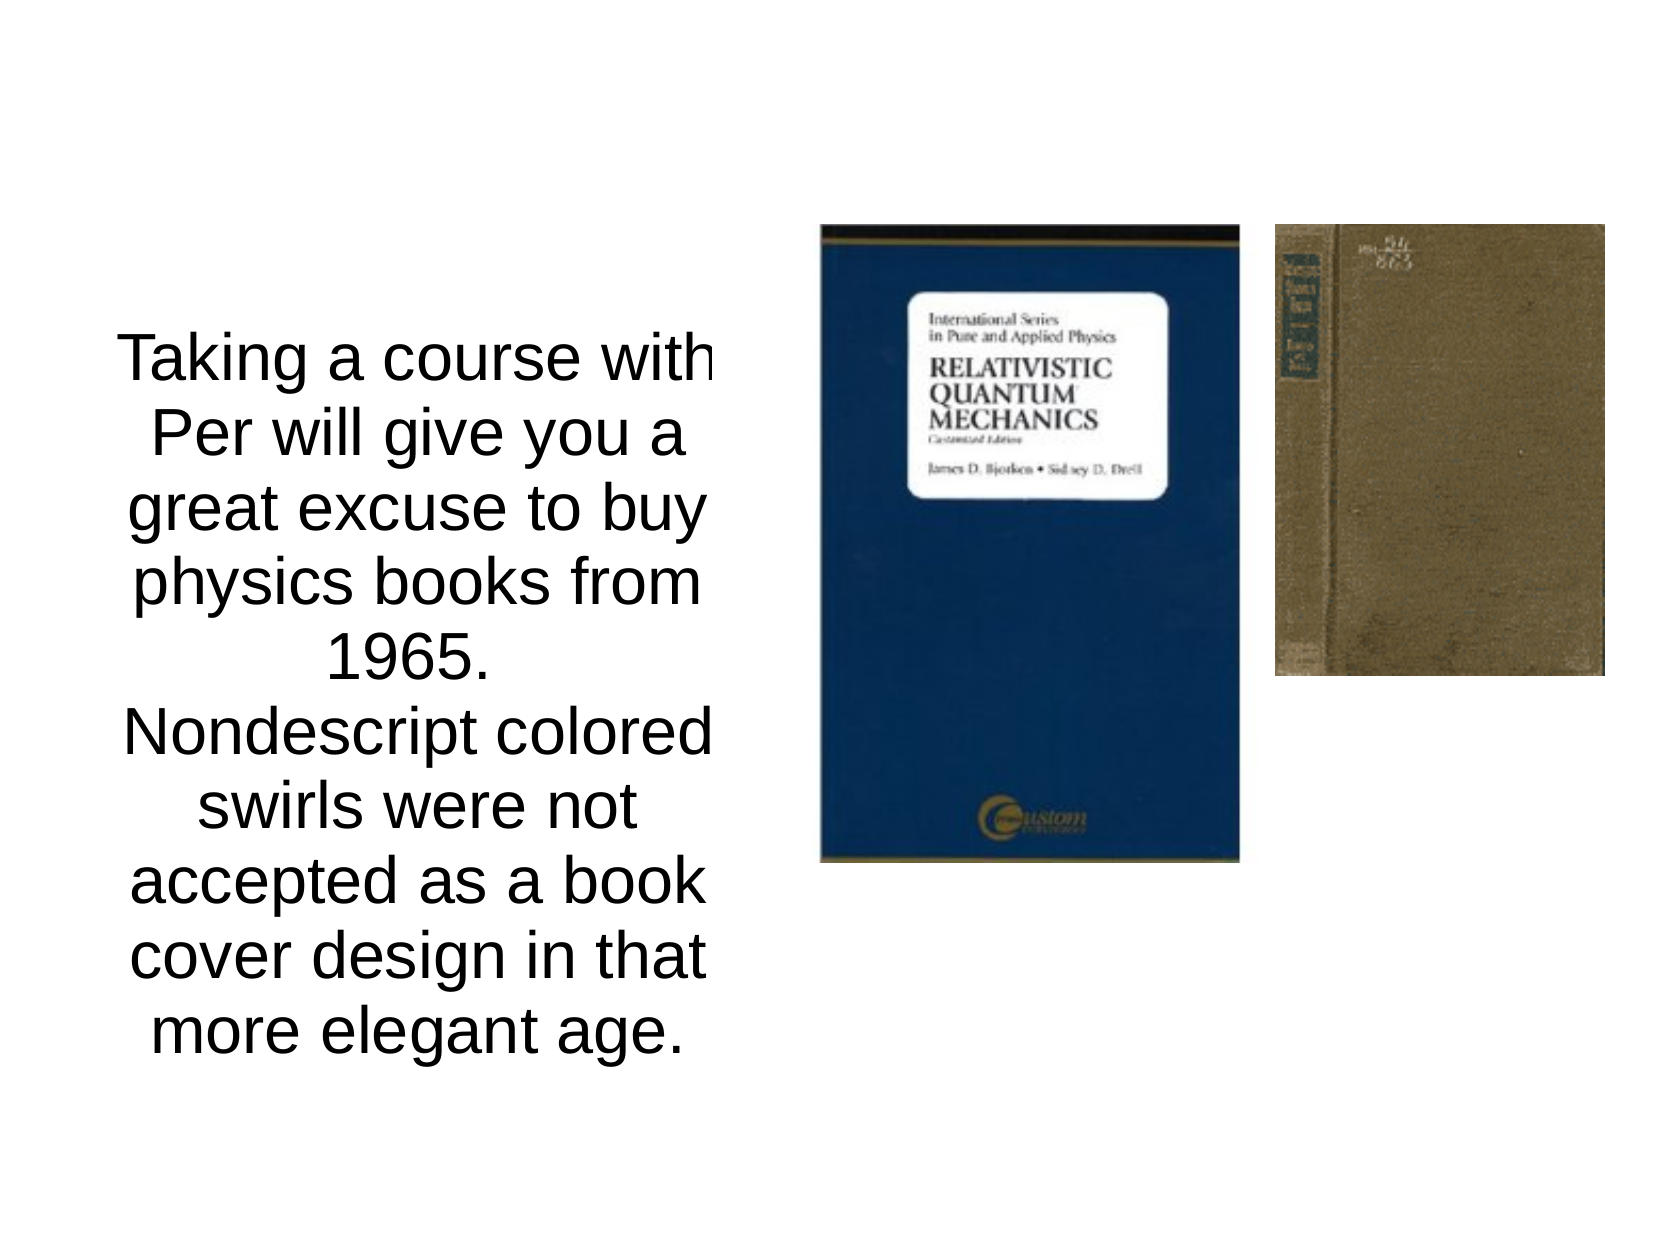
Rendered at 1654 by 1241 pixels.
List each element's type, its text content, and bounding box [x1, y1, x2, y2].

subtitle Taking a course with Per will give you a great excuse to buy physics books from 1965. Nondescript colored swirls were not accepted as a book cover design in that more elegant age. [86, 262, 751, 1126]
picture [712, 224, 1605, 863]
